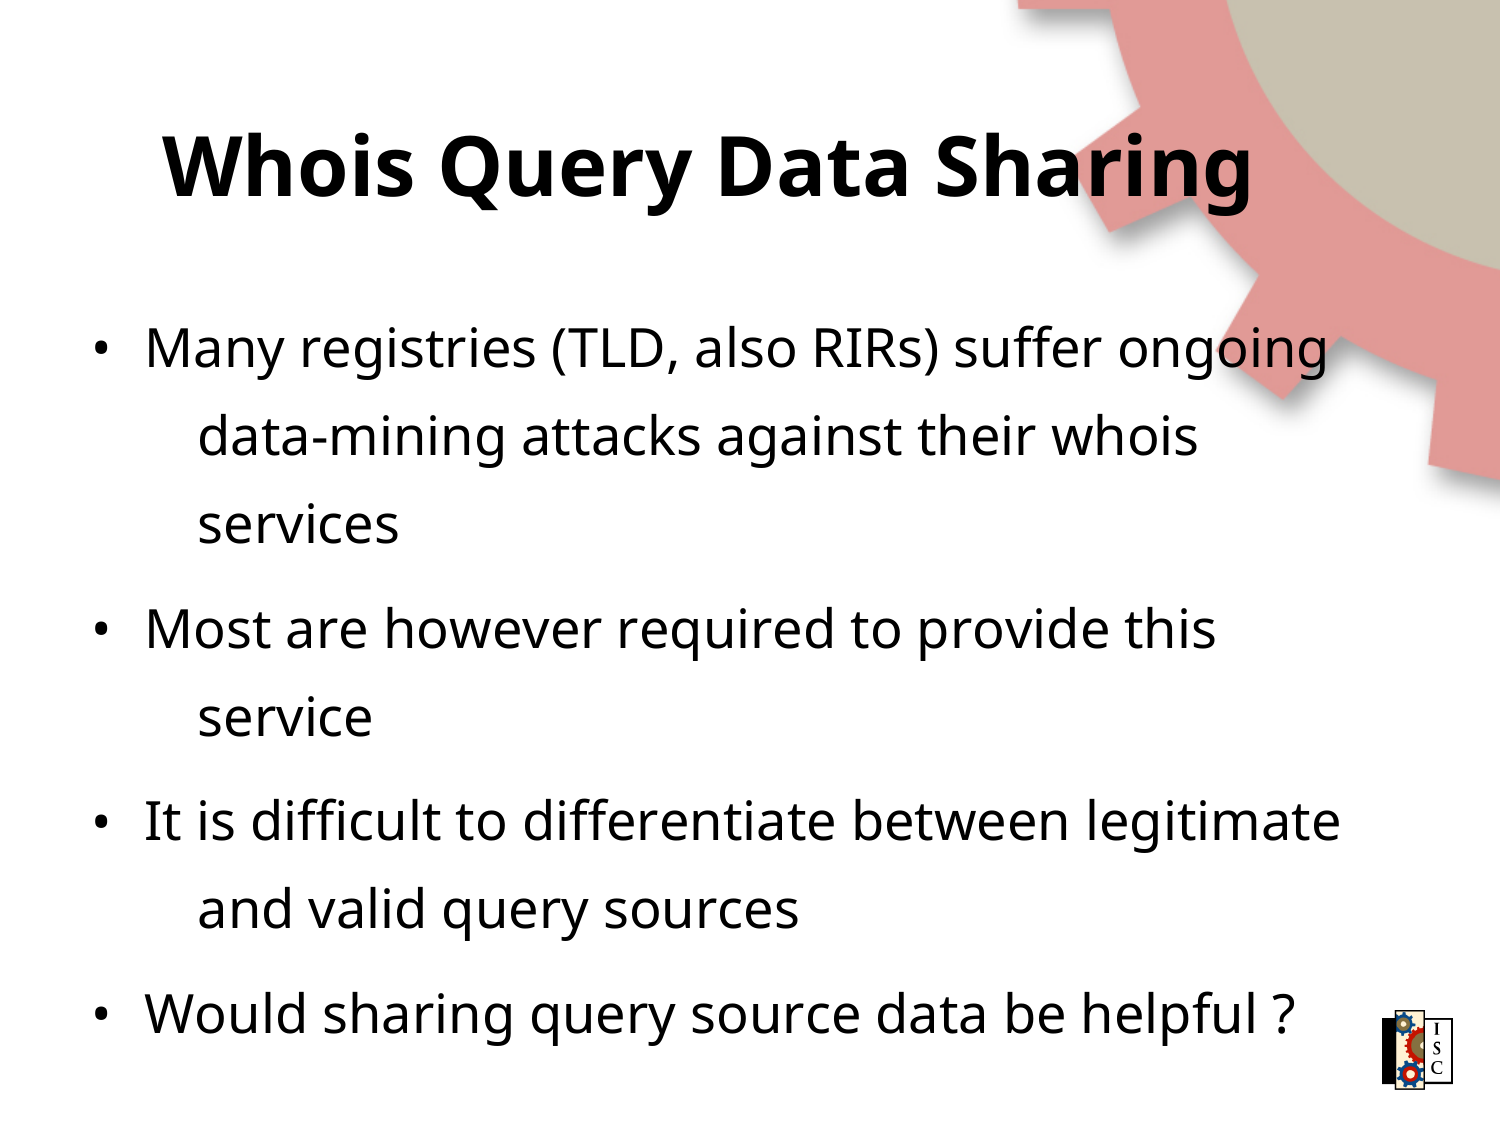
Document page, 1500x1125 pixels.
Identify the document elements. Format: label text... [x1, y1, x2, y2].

title Whois Query Data Sharing [162, 26, 1472, 280]
list Many registries (TLD, also RIRs) suffer ongoing data-mining attacks against their whois services Most are however required to provide this service It is difficult to differentiate between legitimate and valid query sources Would sharing query source data be helpful ? [91, 295, 1406, 1015]
picture [0, 0, 1500, 1125]
